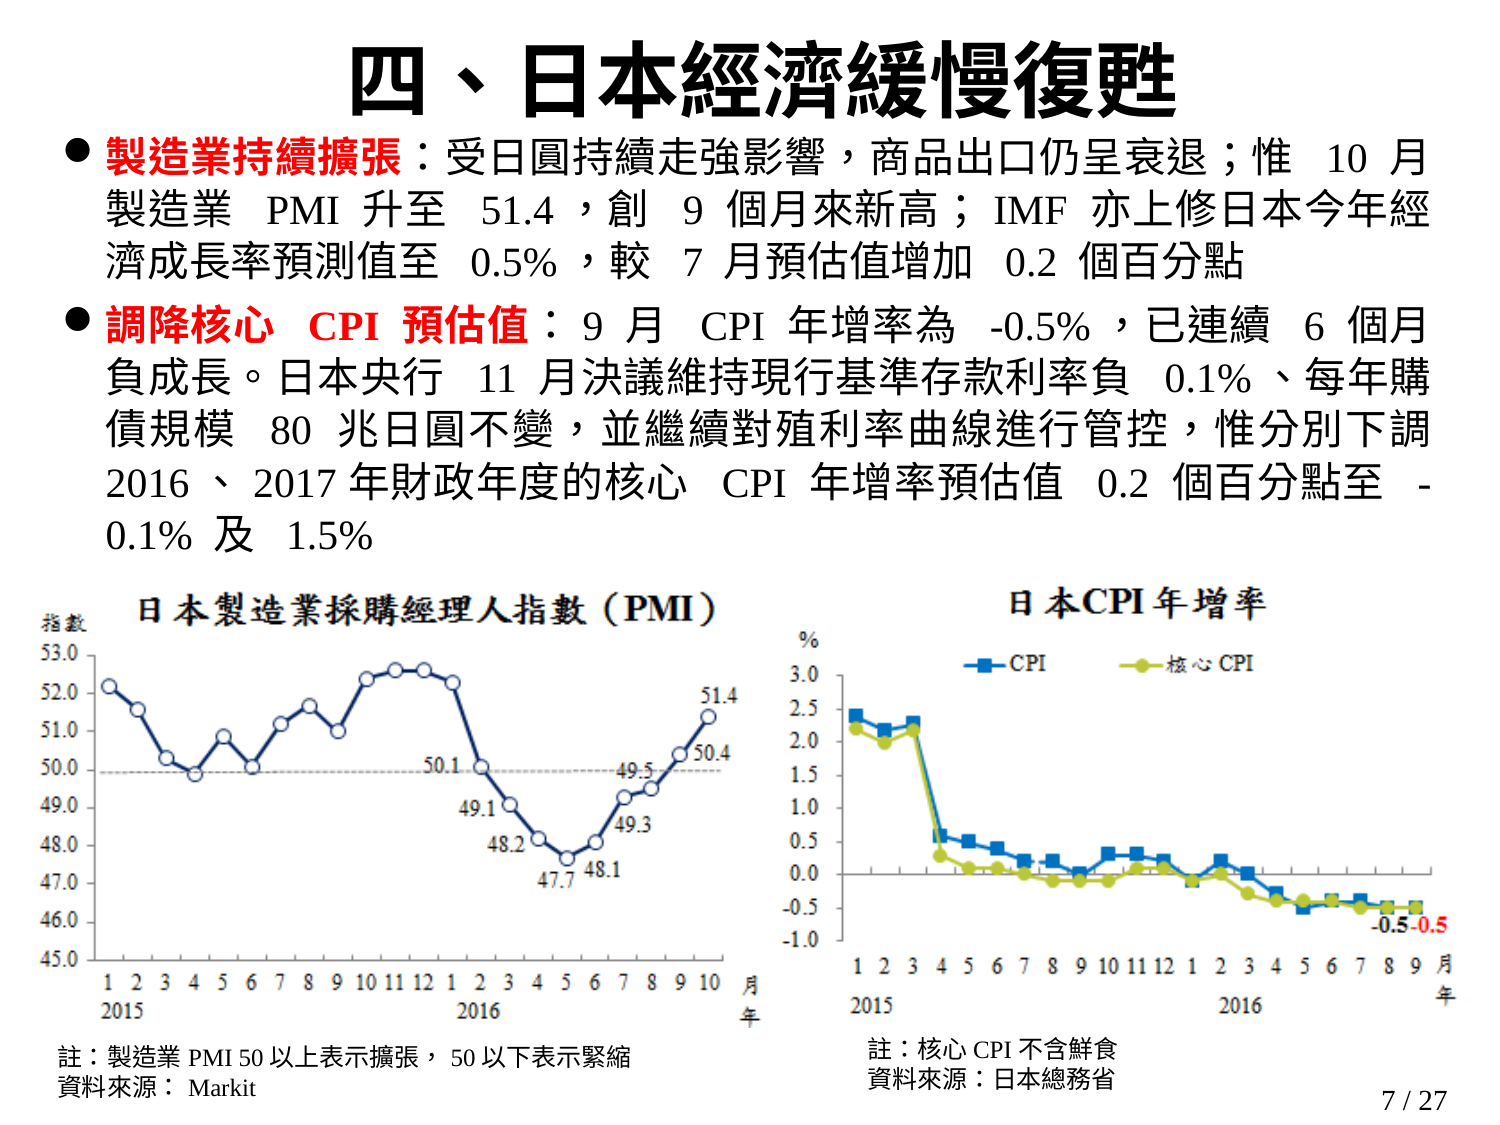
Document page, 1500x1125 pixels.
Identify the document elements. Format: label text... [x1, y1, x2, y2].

text_box 製造業持續擴張：受日圓持續走強影響，商品出口仍呈衰退；惟 10 月製造業 PMI 升至 51.4，創 9 個月來新高；IMF 亦上修日本今年經濟成長率預測值至 0.5%，較 7 月預估值增加 0.2 個百分點 調降核心 CPI 預估值：9 月 CPI 年增率為 -0.5%，已連續 6 個月負成長。日本央行 11 月決議維持現行基準存款利率負 0.1%、每年購債規模 80 兆日圓不變，並繼續對殖利率曲線進行管控，惟分別下調 2016、2017年財政年度的核心 CPI 年增率預估值 0.2 個百分點至 -0.1% 及 1.5% [17, 121, 1447, 566]
title 四、日本經濟緩慢復甦 [146, 7, 1379, 121]
picture [12, 571, 1477, 1028]
text_box 註：製造業PMI 50以上表示擴張，50以下表示緊縮 資料來源：Markit [42, 1034, 774, 1110]
text_box 註：核心CPI不含鮮食 資料來源：日本總務省 [852, 1028, 1319, 1101]
